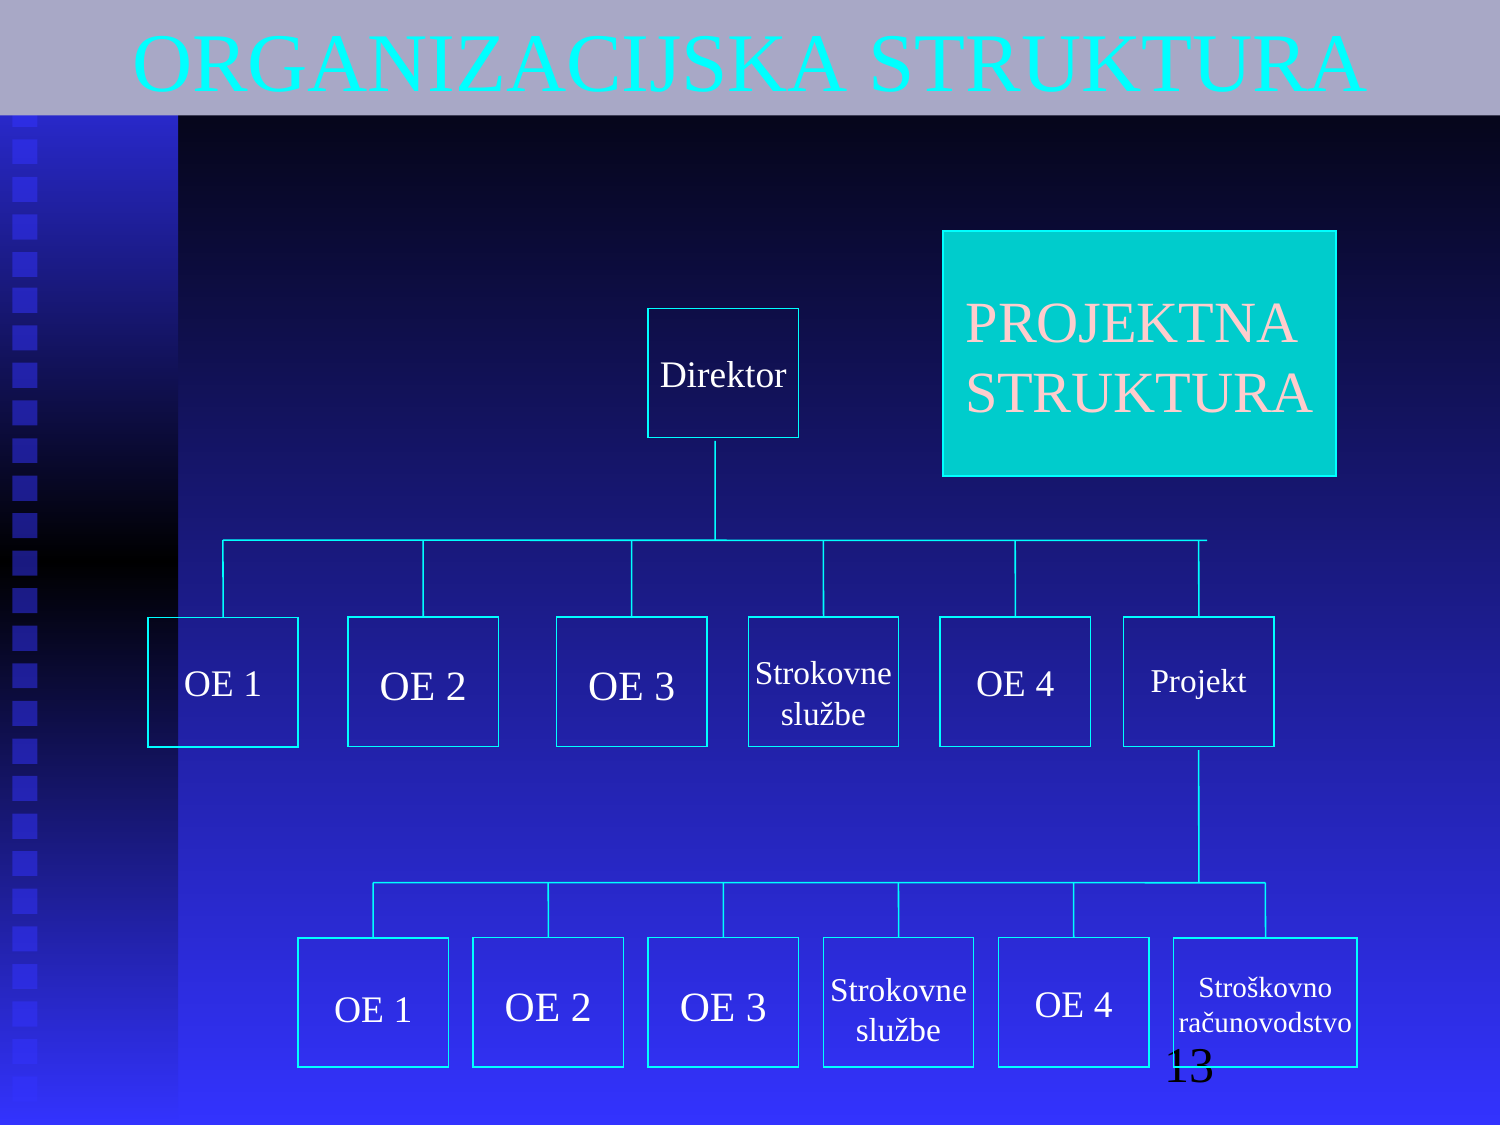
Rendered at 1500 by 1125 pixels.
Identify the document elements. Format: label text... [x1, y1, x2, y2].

text_box OE 4 [940, 617, 1091, 747]
text_box OE 2 [348, 617, 499, 747]
text_box OE 1 [147, 617, 299, 747]
text_box PROJEKTNA STRUKTURA [942, 231, 1336, 477]
text_box Strokovne službe [823, 937, 974, 1067]
text_box Projekt [1123, 617, 1274, 747]
text_box OE 3 [648, 937, 799, 1067]
text_box OE 4 [998, 937, 1149, 1067]
text_box Strokovne službe [748, 617, 899, 747]
text_box Direktor [648, 308, 799, 438]
text_box OE 3 [556, 617, 707, 747]
text_box Stroškovno računovodstvo [1173, 937, 1358, 1068]
text_box ORGANIZACIJSKA STRUKTURA [0, 0, 1500, 116]
text_box OE 1 [298, 937, 449, 1068]
text_box OE 2 [473, 937, 624, 1067]
